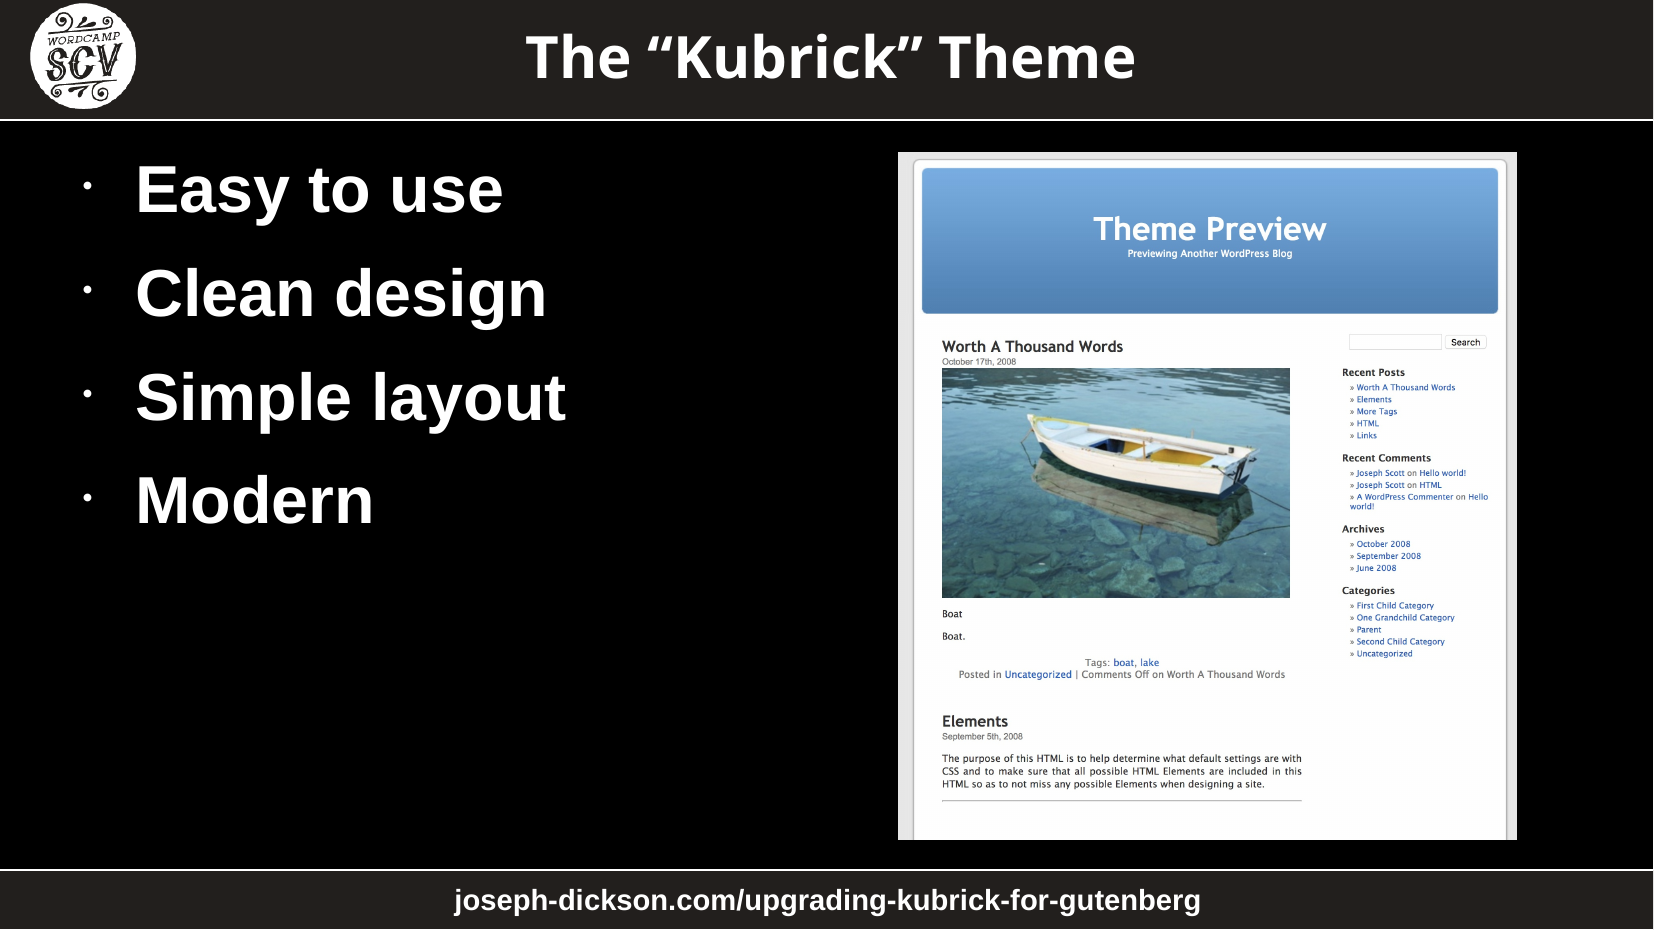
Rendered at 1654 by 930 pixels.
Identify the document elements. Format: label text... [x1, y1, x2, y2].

picture [864, 152, 1552, 841]
list Easy to use Clean design Simple layout Modern [82, 152, 809, 841]
title The “Kubrick” Theme [87, 0, 1576, 134]
picture [30, 3, 87, 109]
